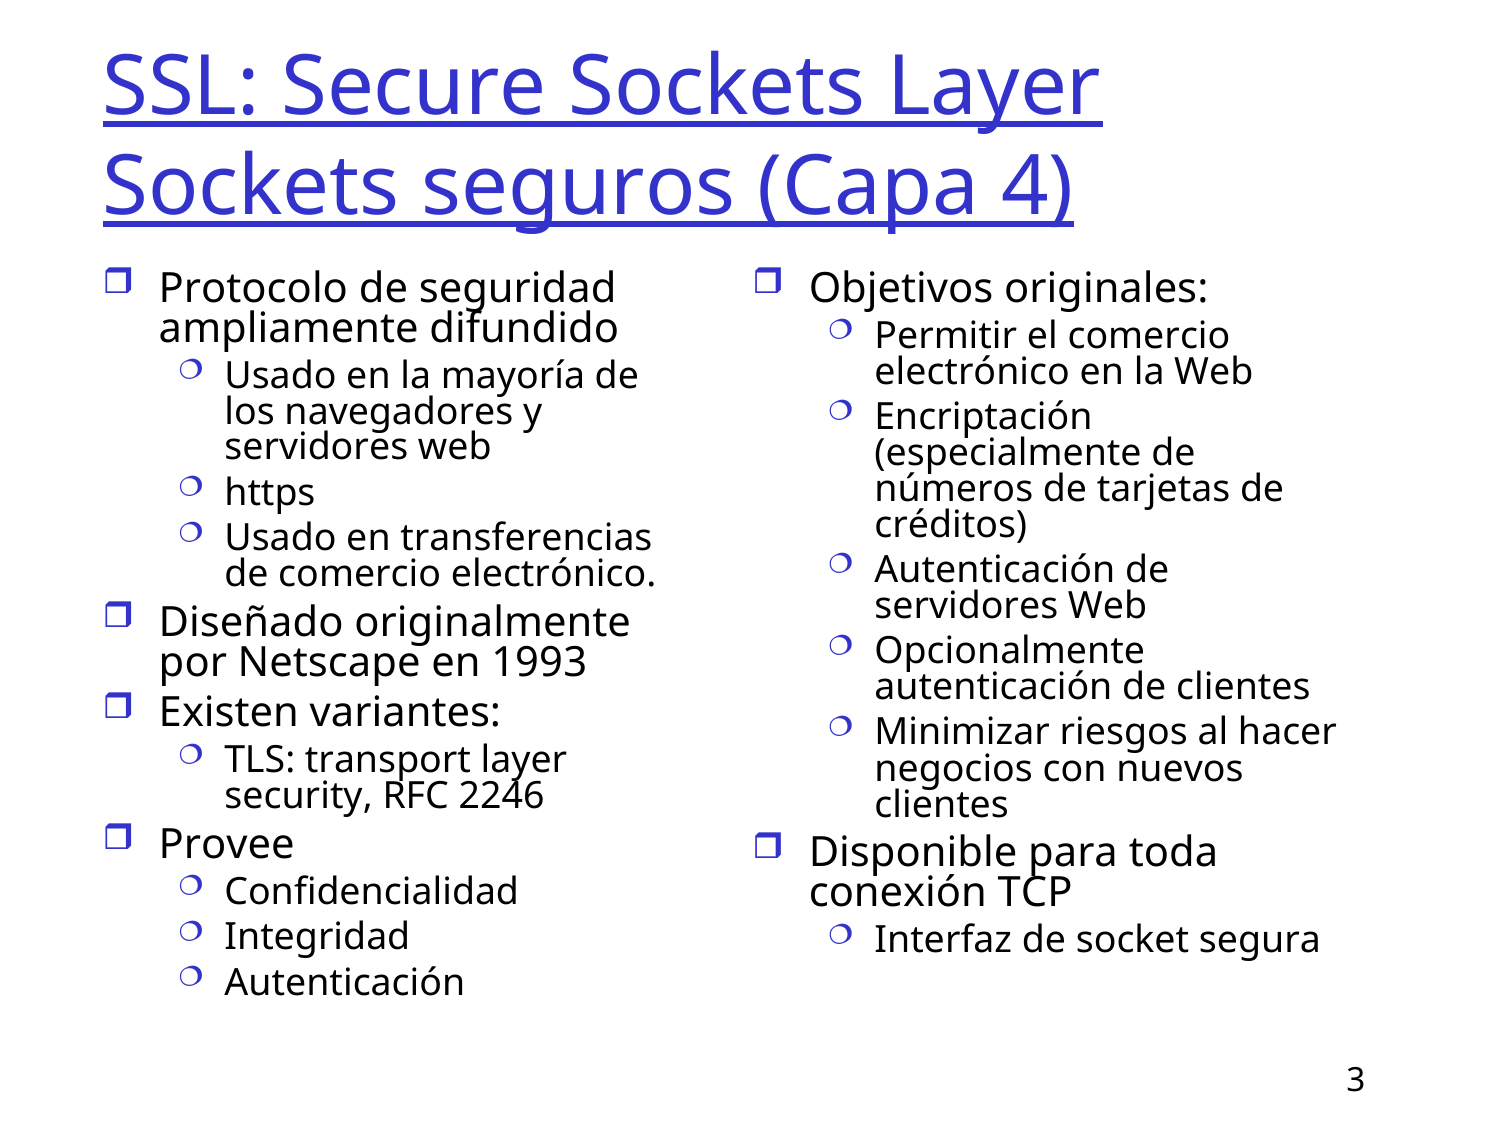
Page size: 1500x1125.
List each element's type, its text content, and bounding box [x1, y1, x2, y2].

title SSL: Secure Sockets Layer Sockets seguros (Capa 4) [87, 23, 1363, 239]
list Objetivos originales: Permitir el comercio electrónico en la Web Encriptación (especialmente de números de tarjetas de créditos) Autenticación de servidores Web Opcionalmente autenticación de clientes Minimizar riesgos al hacer negocios con nuevos clientes Disponible para toda conexión TCP Interfaz de socket segura [737, 262, 1363, 1026]
list Protocolo de seguridad ampliamente difundido Usado en la mayoría de los navegadores y servidores web https Usado en transferencias de comercio electrónico. Diseñado originalmente por Netscape en 1993 Existen variantes: TLS: transport layer security, RFC 2246 Provee Confidencialidad Integridad Autenticación [87, 262, 713, 1026]
